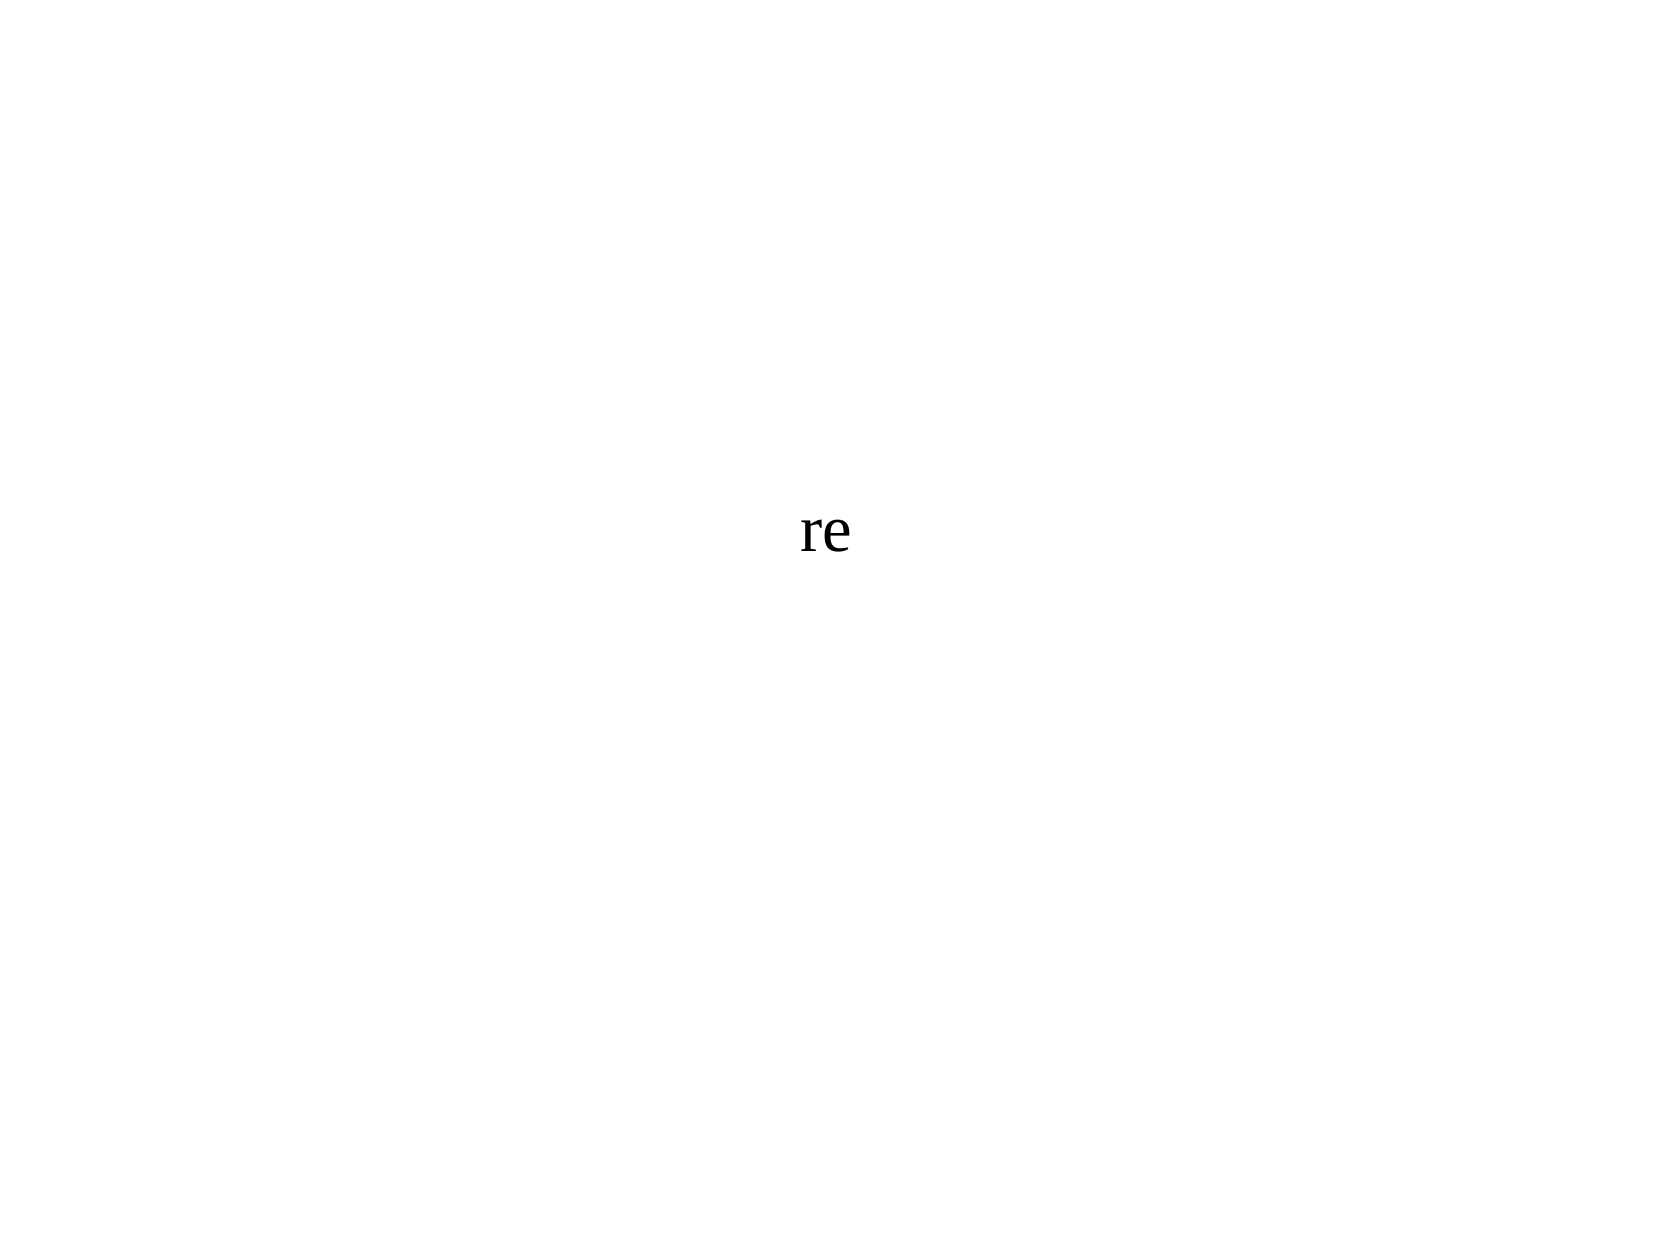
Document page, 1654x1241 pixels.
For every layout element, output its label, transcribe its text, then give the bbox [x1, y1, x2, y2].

subtitle re [82, 49, 1571, 1010]
